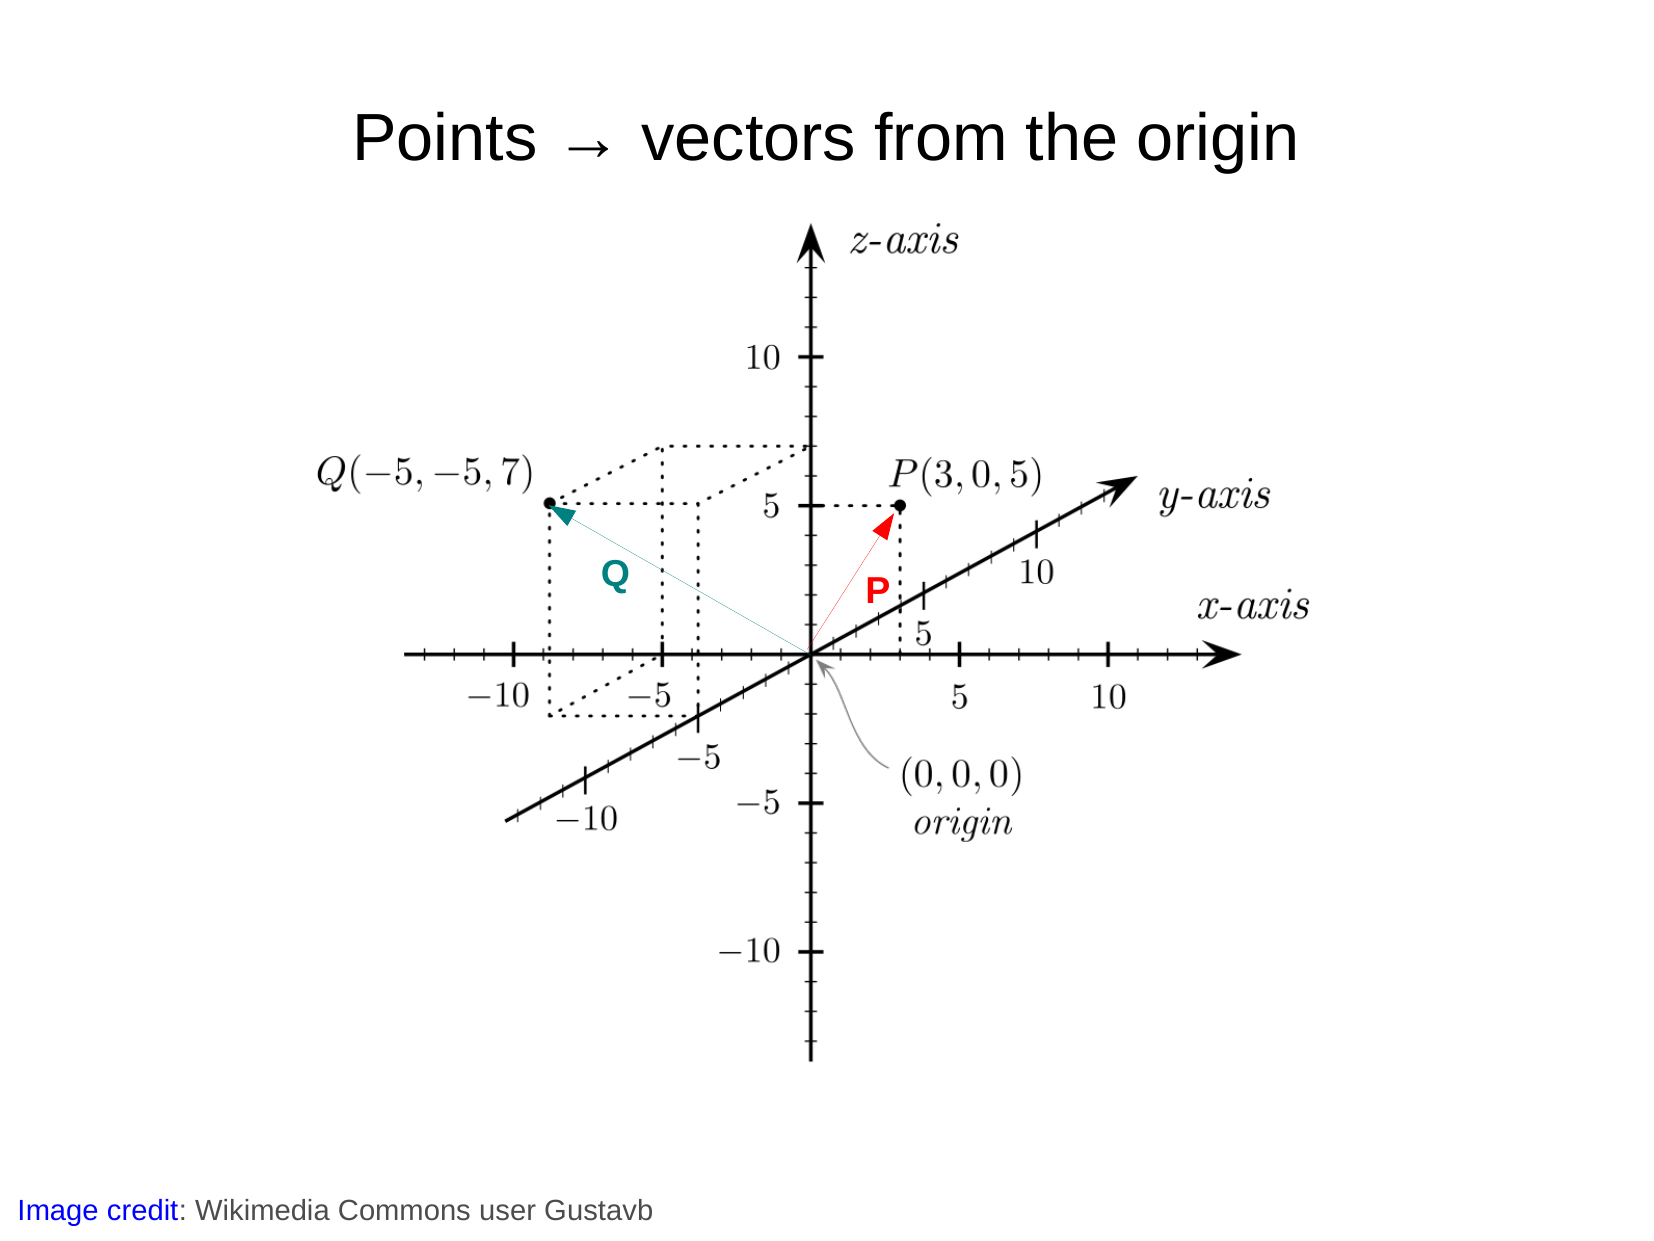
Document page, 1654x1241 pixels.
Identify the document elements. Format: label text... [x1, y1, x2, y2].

text_box P [850, 562, 906, 620]
text_box Image credit: Wikimedia Commons user Gustavb [2, 1186, 1163, 1234]
subtitle Points → vectors from the origin [82, 49, 1571, 226]
picture [293, 188, 1332, 1111]
text_box Q [586, 544, 646, 602]
